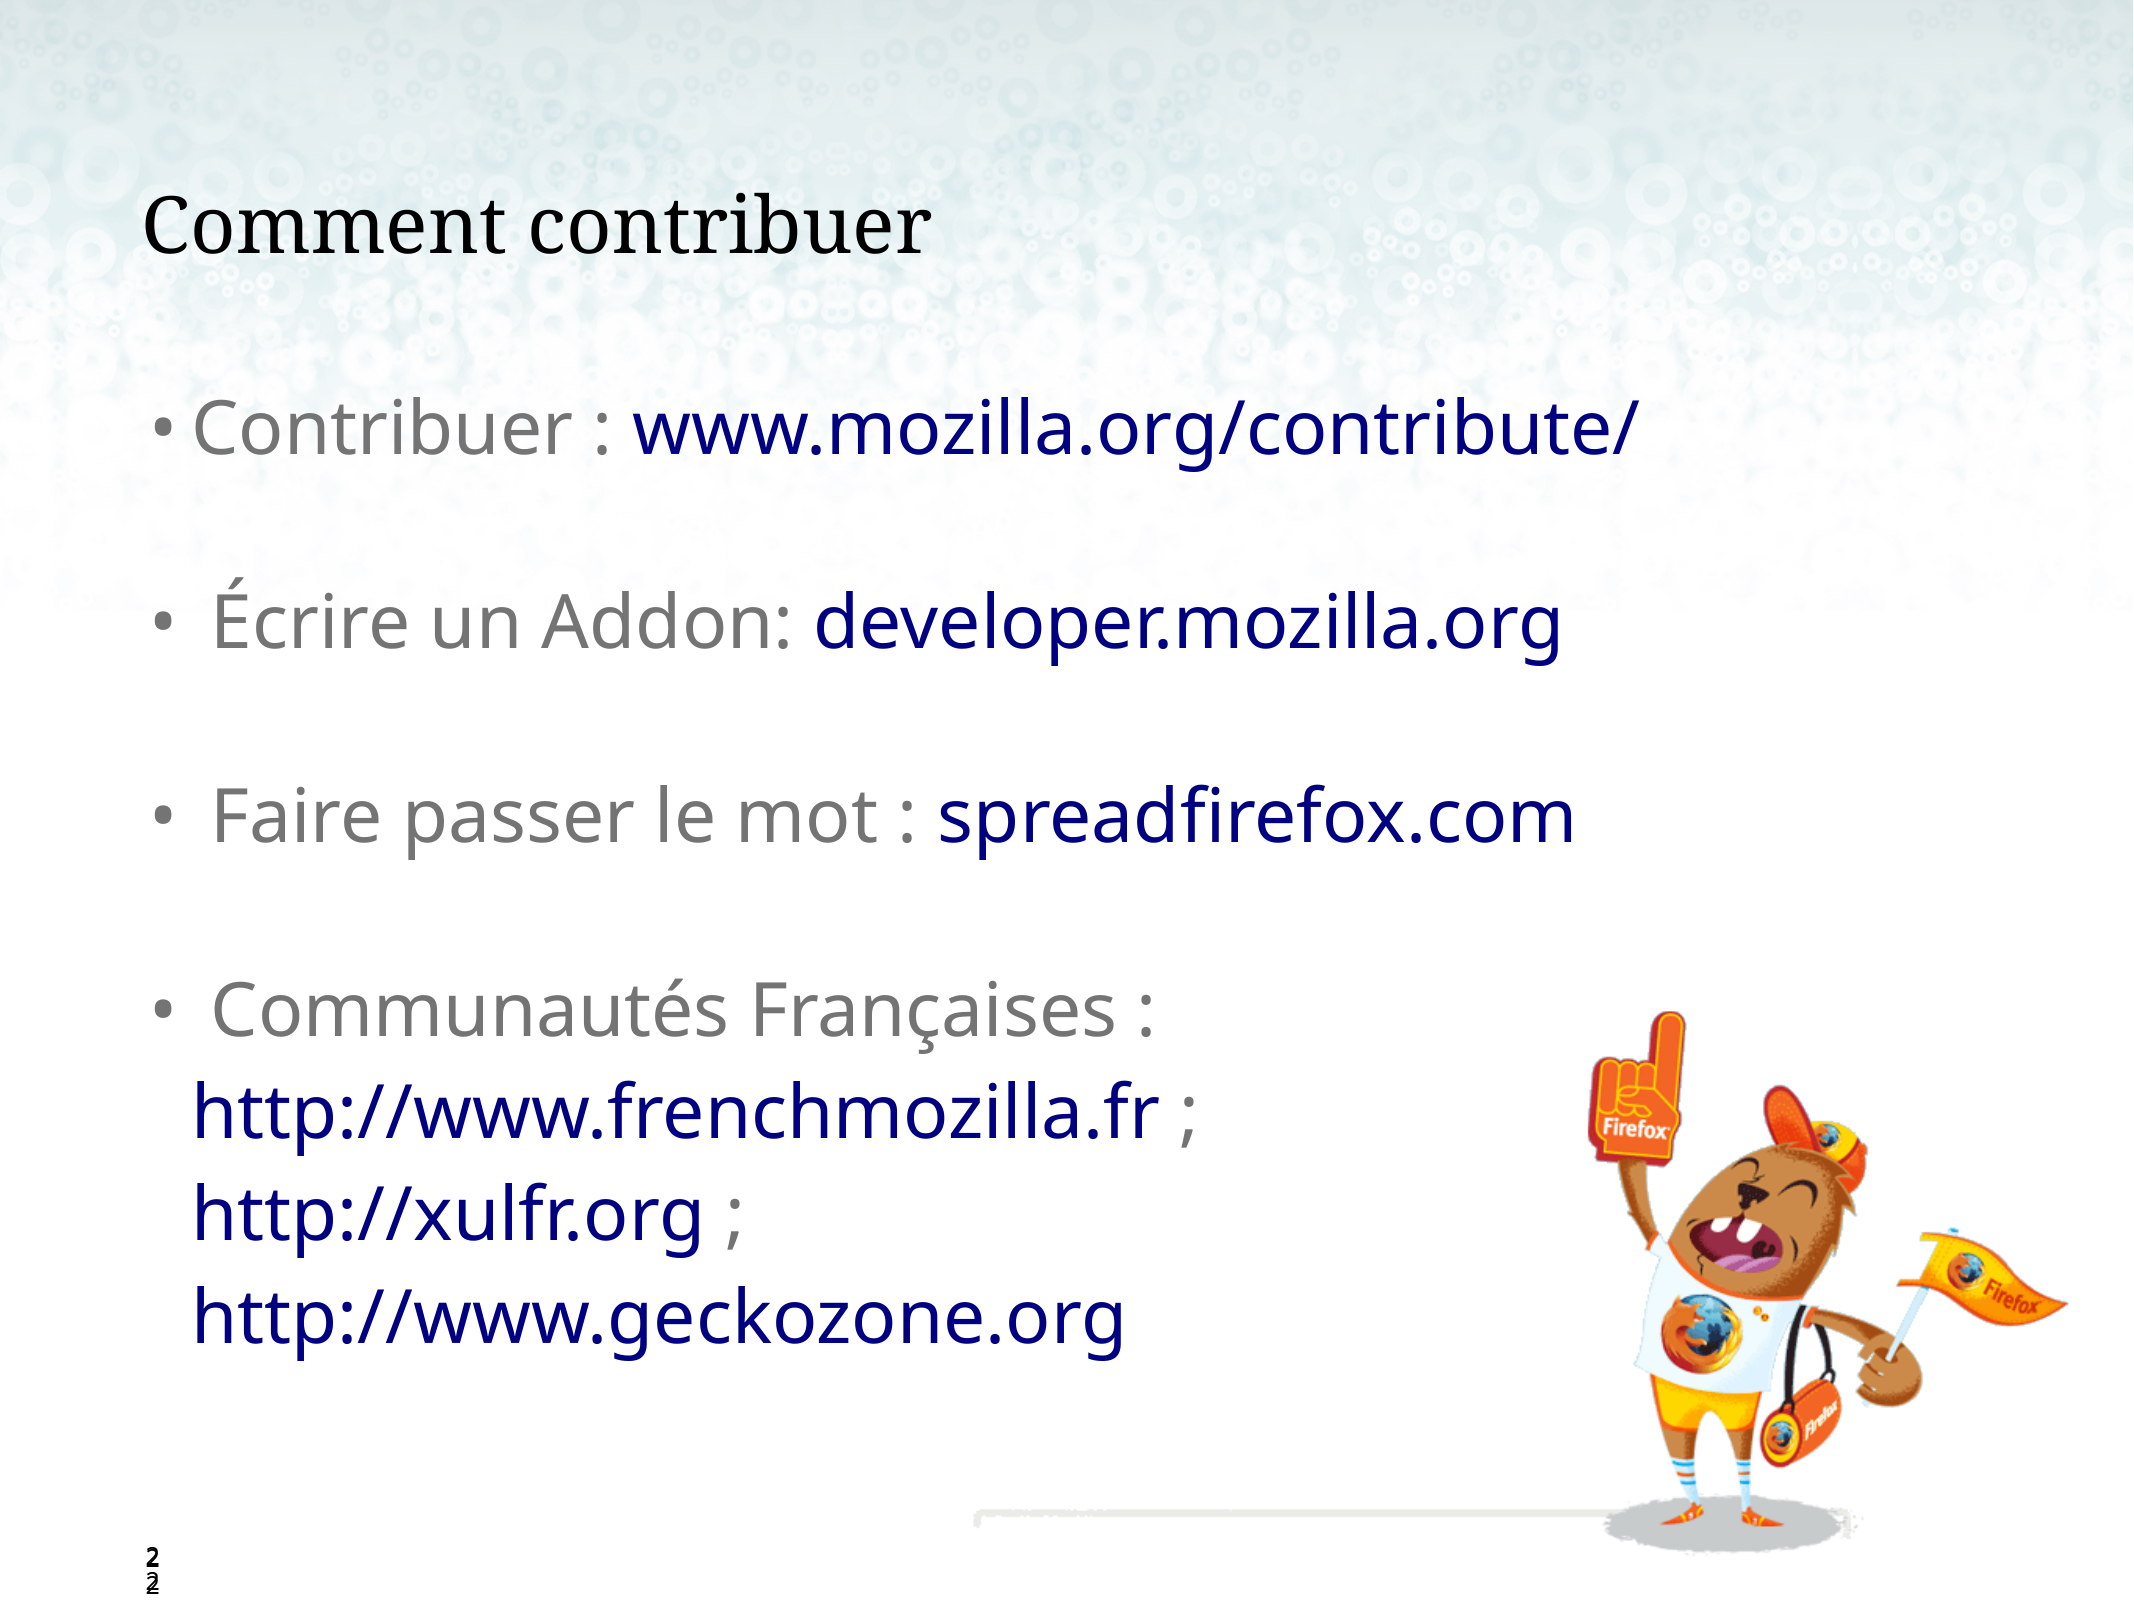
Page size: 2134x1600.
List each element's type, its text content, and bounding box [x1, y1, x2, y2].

list Contribuer : www.mozilla.org/contribute/ Écrire un Addon: developer.mozilla.org Faire passer le mot : spreadfirefox.com Communautés Françaises : http://www.frenchmozilla.fr ; http://xulfr.org ; http://www.geckozone.org [141, 365, 2008, 1477]
picture [972, 1007, 2128, 1595]
picture [0, 0, 2134, 982]
text_box <numéro> [130, 1533, 178, 1580]
title Comment contribuer [133, 0, 2000, 286]
